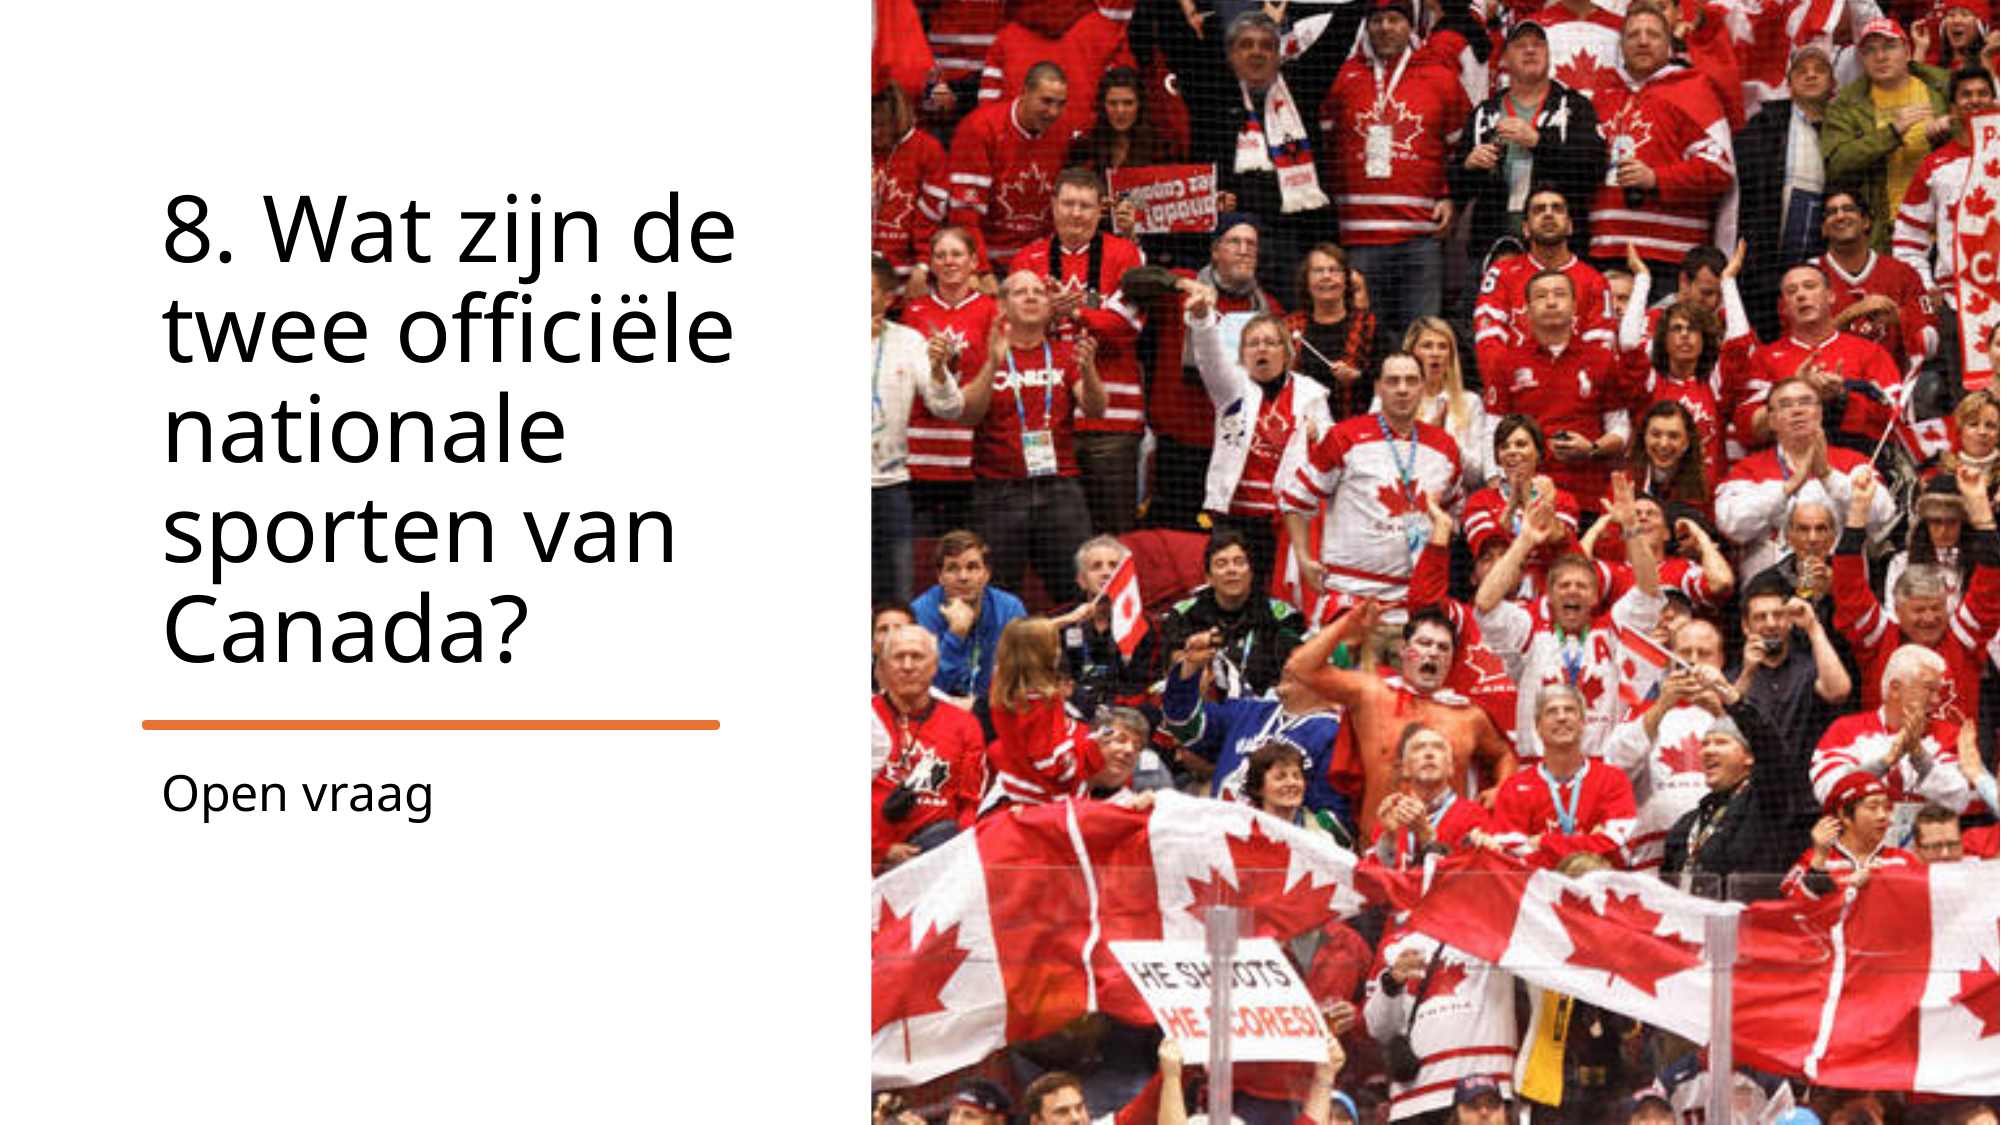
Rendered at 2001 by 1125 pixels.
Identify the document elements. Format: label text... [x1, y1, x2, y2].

picture [871, 0, 2000, 1125]
title 8. Wat zijn de twee officiële nationale sporten van Canada? [146, 104, 759, 691]
text_box [0, 0, 871, 1125]
list Open vraag [146, 760, 759, 1019]
